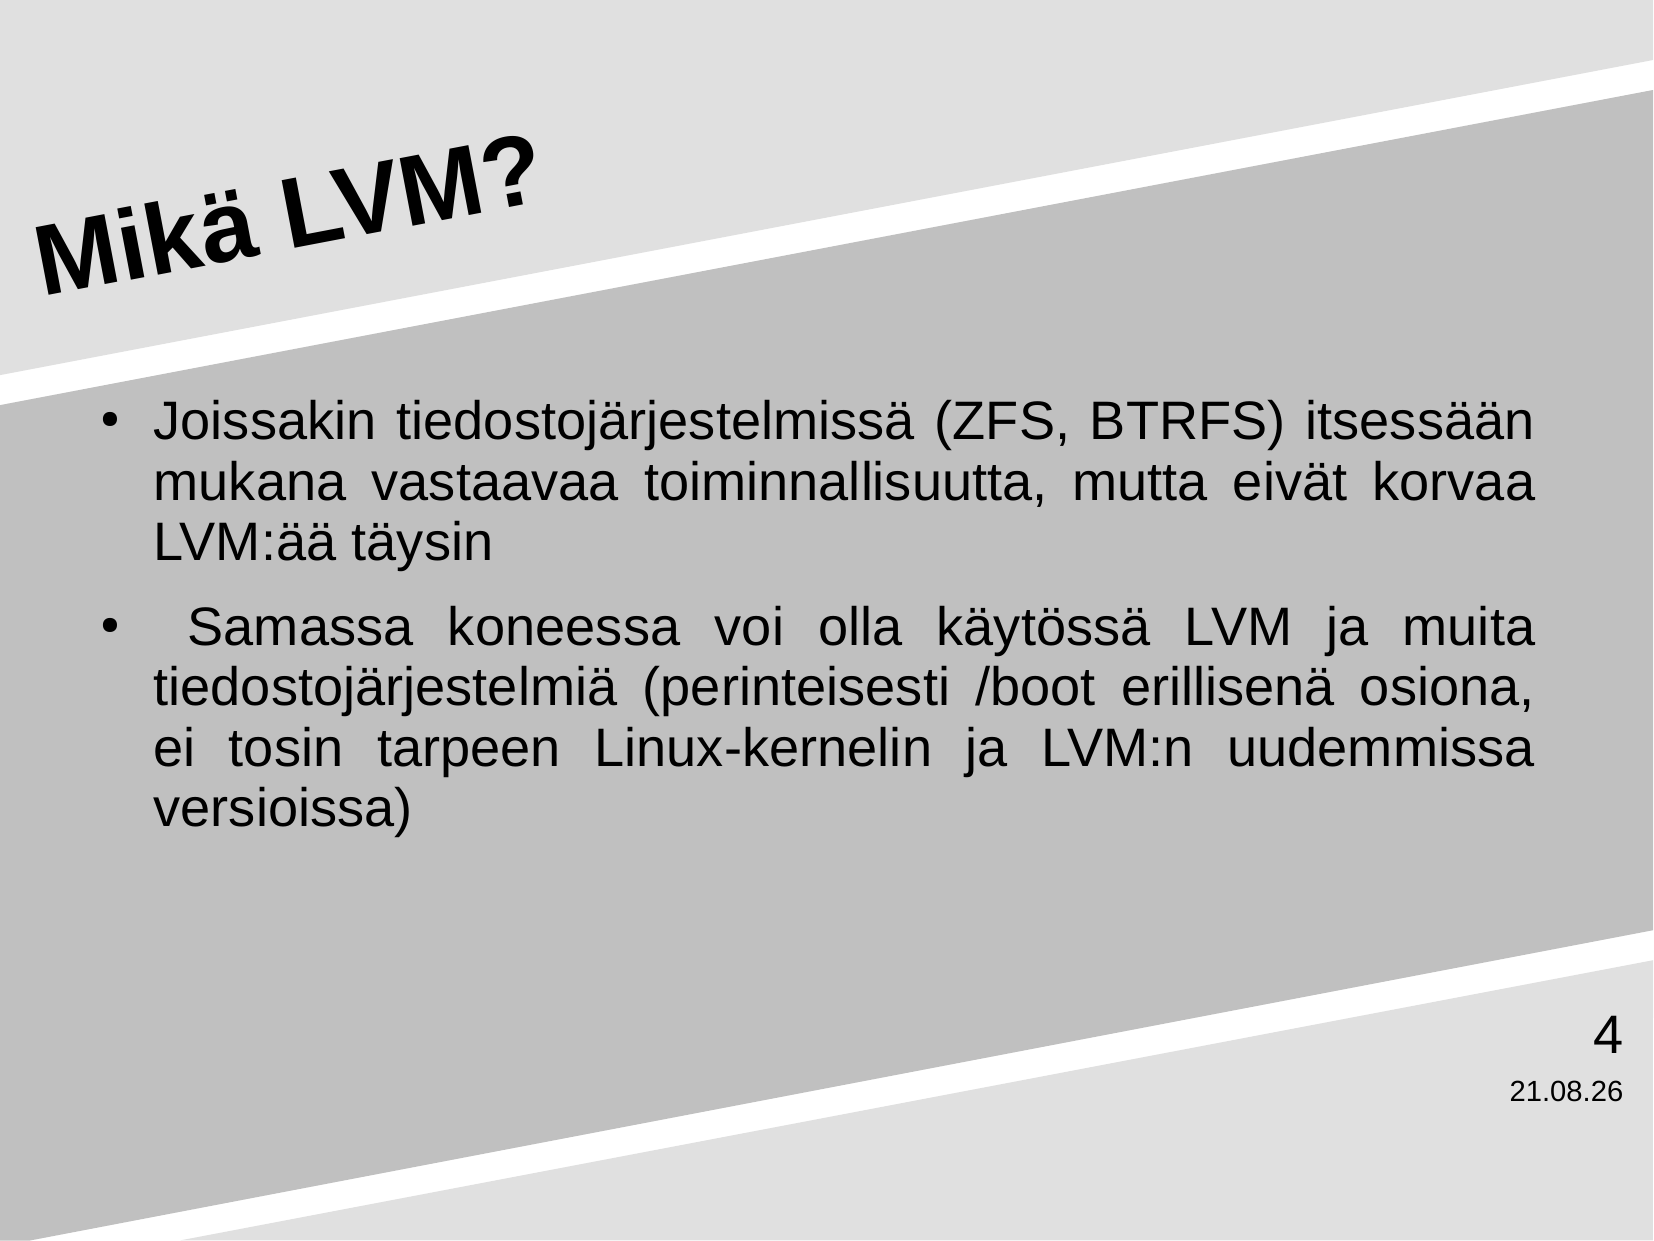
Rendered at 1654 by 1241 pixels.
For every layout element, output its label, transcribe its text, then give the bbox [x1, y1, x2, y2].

list Joissakin tiedostojärjestelmissä (ZFS, BTRFS) itsessään mukana vastaavaa toiminnallisuutta, mutta eivät korvaa LVM:ää täysin Samassa koneessa voi olla käytössä LVM ja muita tiedostojärjestelmiä (perinteisesti /boot erillisenä osiona, ei tosin tarpeen Linux-kernelin ja LVM:n uudemmissa versioissa) [82, 390, 1538, 1036]
title Mikä LVM? [17, 0, 1518, 365]
